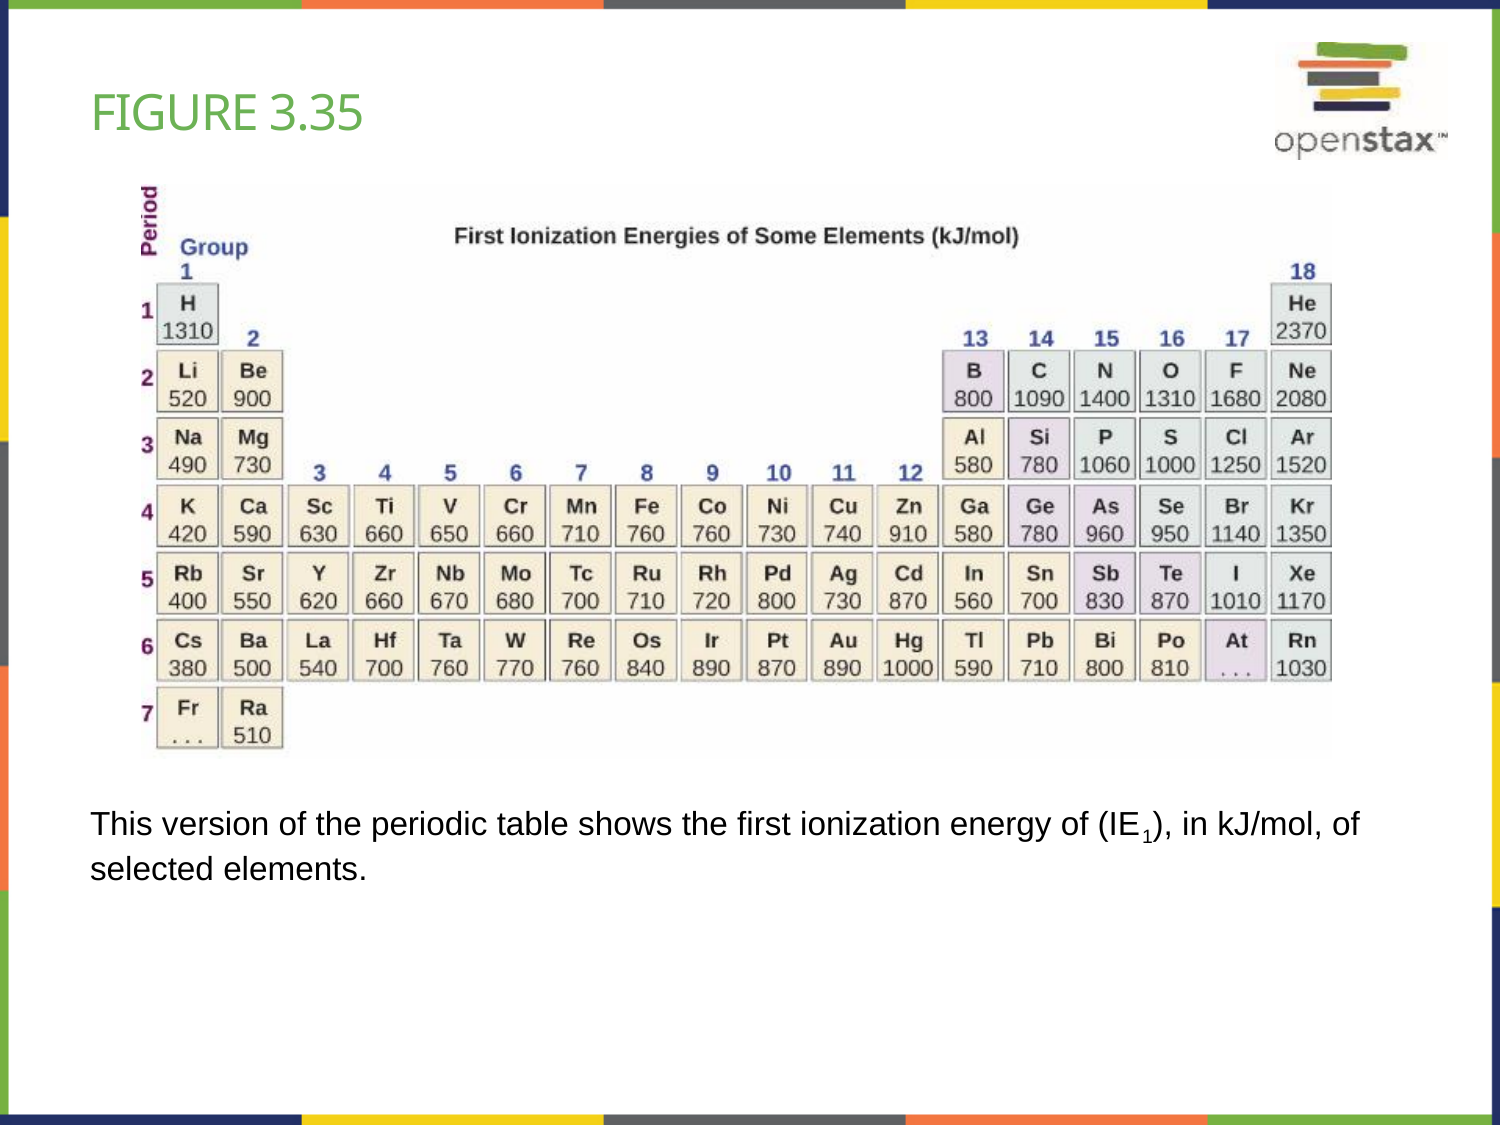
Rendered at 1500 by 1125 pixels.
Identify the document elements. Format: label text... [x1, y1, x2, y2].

picture [0, 0, 1500, 1125]
list This version of the periodic table shows the first ionization energy of (IE1), in kJ/mol, of selected elements. [75, 794, 1398, 986]
title Figure 3.35 [75, 39, 1398, 148]
